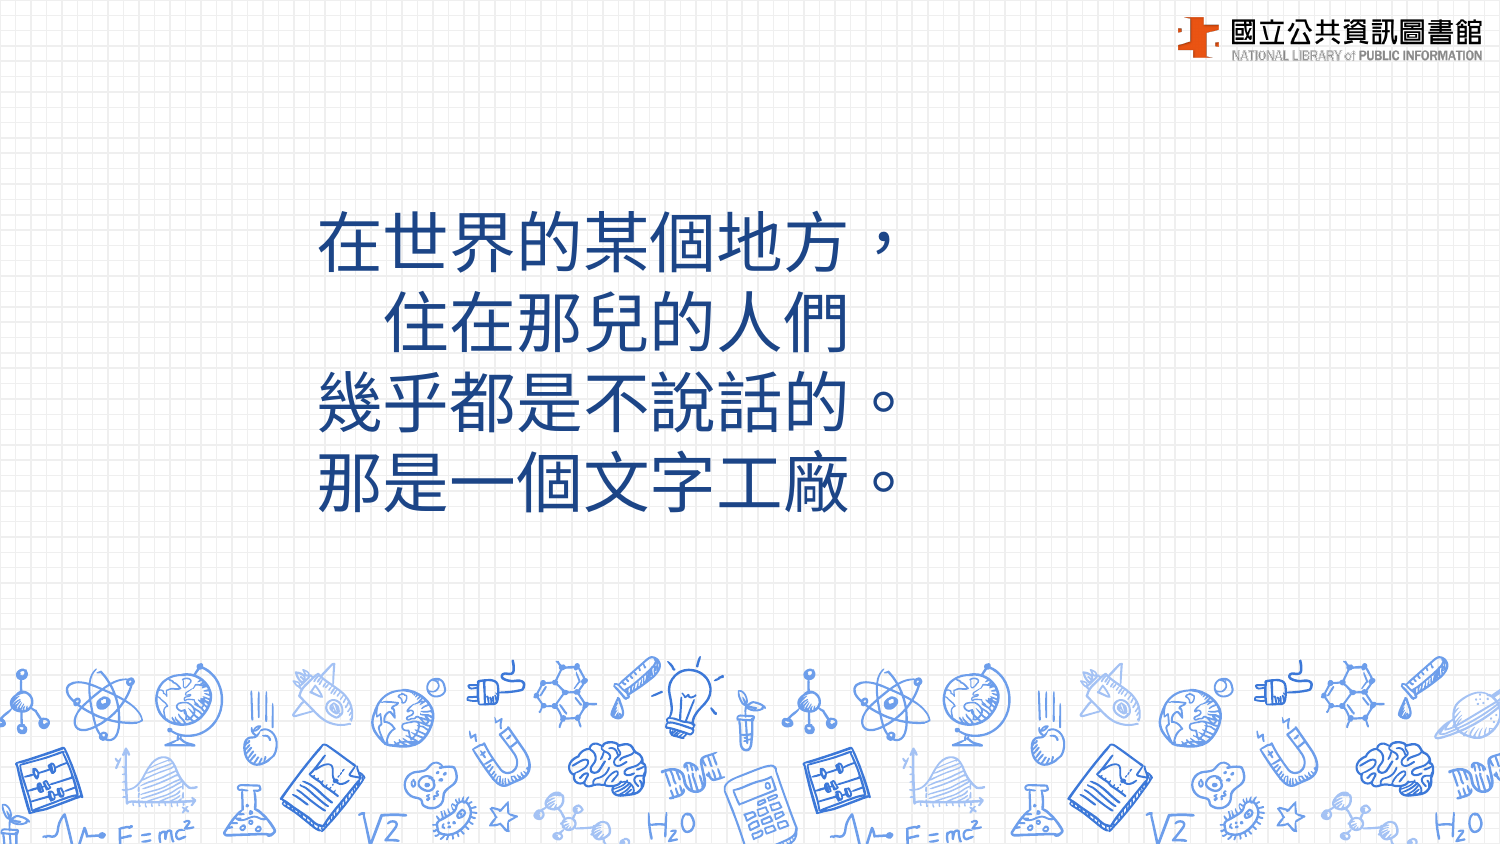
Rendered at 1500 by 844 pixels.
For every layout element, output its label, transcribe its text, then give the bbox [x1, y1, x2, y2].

subtitle 在世界的某個地方， 住在那兒的人們 幾乎都是不說話的。 那是一個文字工廠。 [301, 185, 1232, 315]
